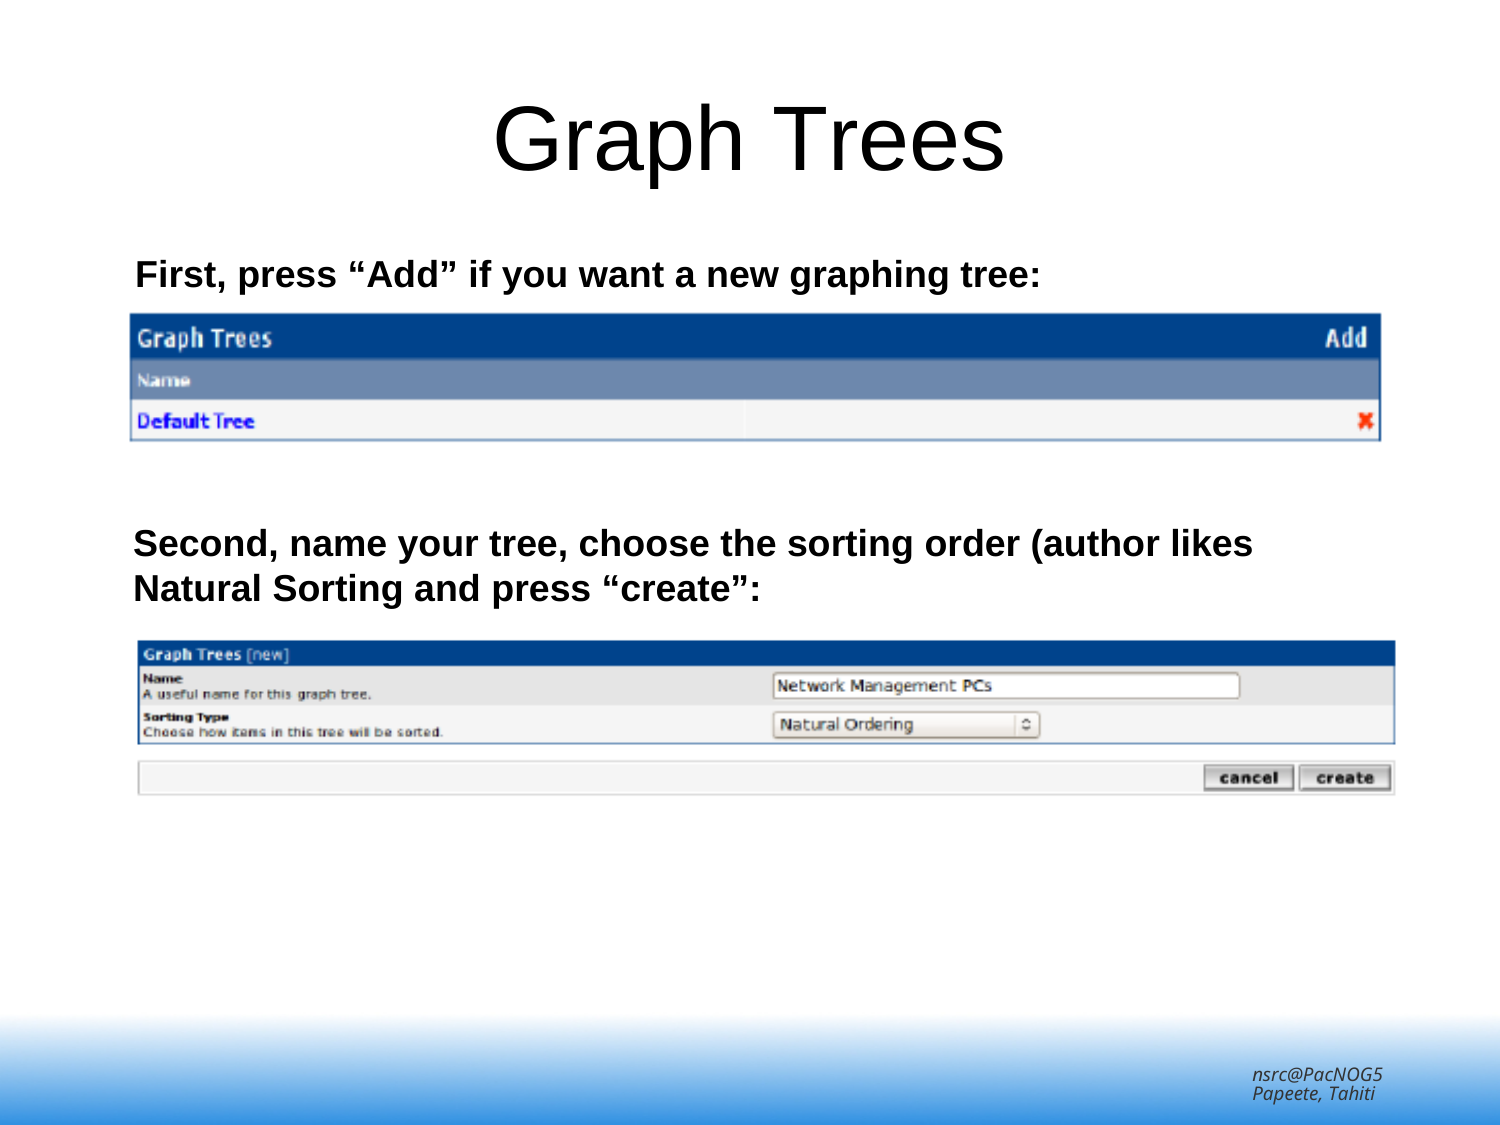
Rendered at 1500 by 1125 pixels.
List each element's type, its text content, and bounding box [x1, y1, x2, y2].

title Graph Trees [74, 45, 1425, 232]
text_box First, press “Add” if you want a new graphing tree: [120, 242, 1283, 303]
picture [124, 309, 1388, 451]
picture [0, 1012, 1500, 1125]
text_box Second, name your tree, choose the sorting order (author likes Natural Sorting and press “create”: [118, 511, 1281, 616]
picture [132, 635, 1400, 800]
